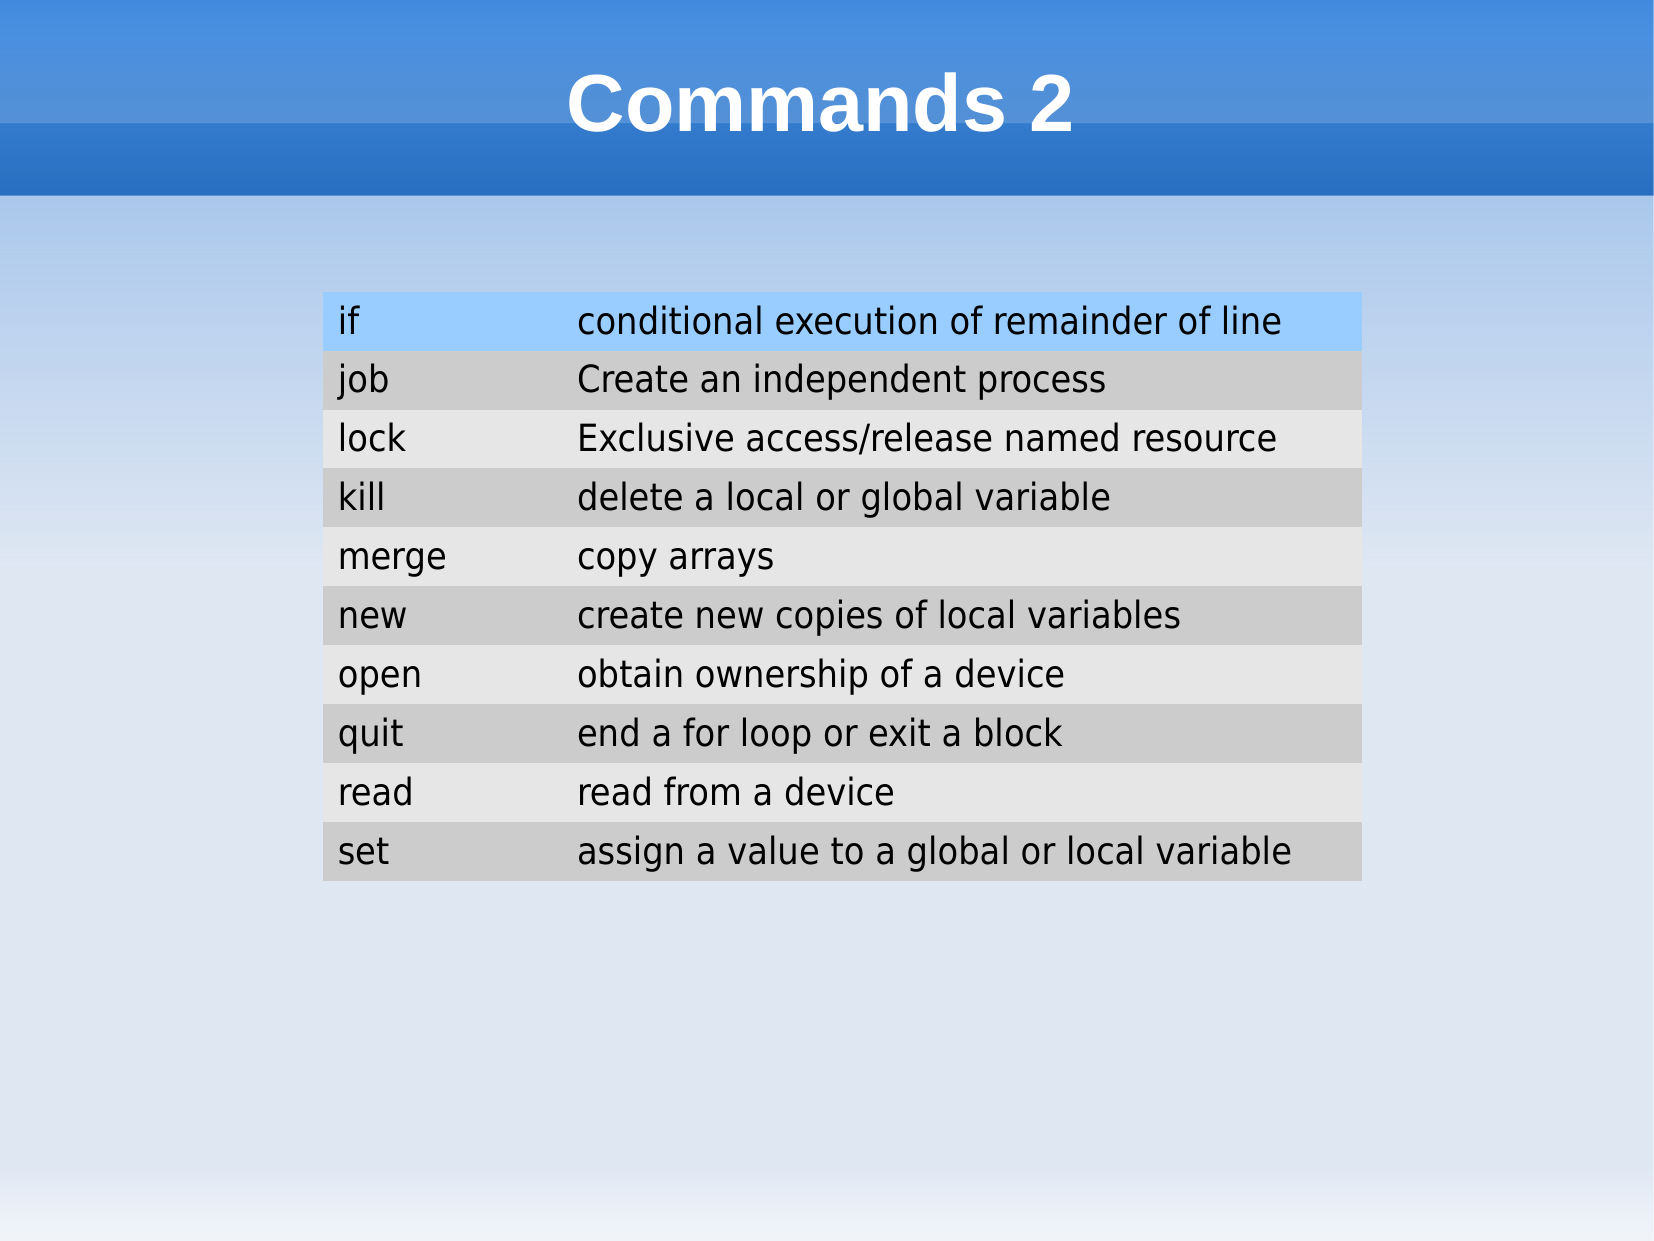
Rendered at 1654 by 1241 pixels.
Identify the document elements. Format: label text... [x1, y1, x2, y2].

table_header conditional execution of remainder of line [562, 292, 1362, 351]
picture [0, 0, 1654, 1241]
table_cell merge [323, 527, 562, 586]
table_cell delete a local or global variable [562, 468, 1362, 527]
title Commands 2 [76, 0, 1565, 208]
table_cell kill [323, 468, 562, 527]
table_cell read [323, 763, 562, 822]
table_cell copy arrays [562, 527, 1362, 586]
table_cell end a for loop or exit a block [562, 704, 1362, 763]
table_cell lock [323, 410, 562, 468]
table_cell read from a device [562, 763, 1362, 822]
table_cell Create an independent process [562, 351, 1362, 410]
table_header if [323, 292, 562, 351]
table_cell create new copies of local variables [562, 586, 1362, 645]
table_cell assign a value to a global or local variable [562, 822, 1362, 881]
table_cell obtain ownership of a device [562, 645, 1362, 704]
table_cell open [323, 645, 562, 704]
table_cell Exclusive access/release named resource [562, 410, 1362, 468]
table_cell new [323, 586, 562, 645]
table_cell job [323, 351, 562, 410]
table_cell set [323, 822, 562, 881]
table_cell quit [323, 704, 562, 763]
